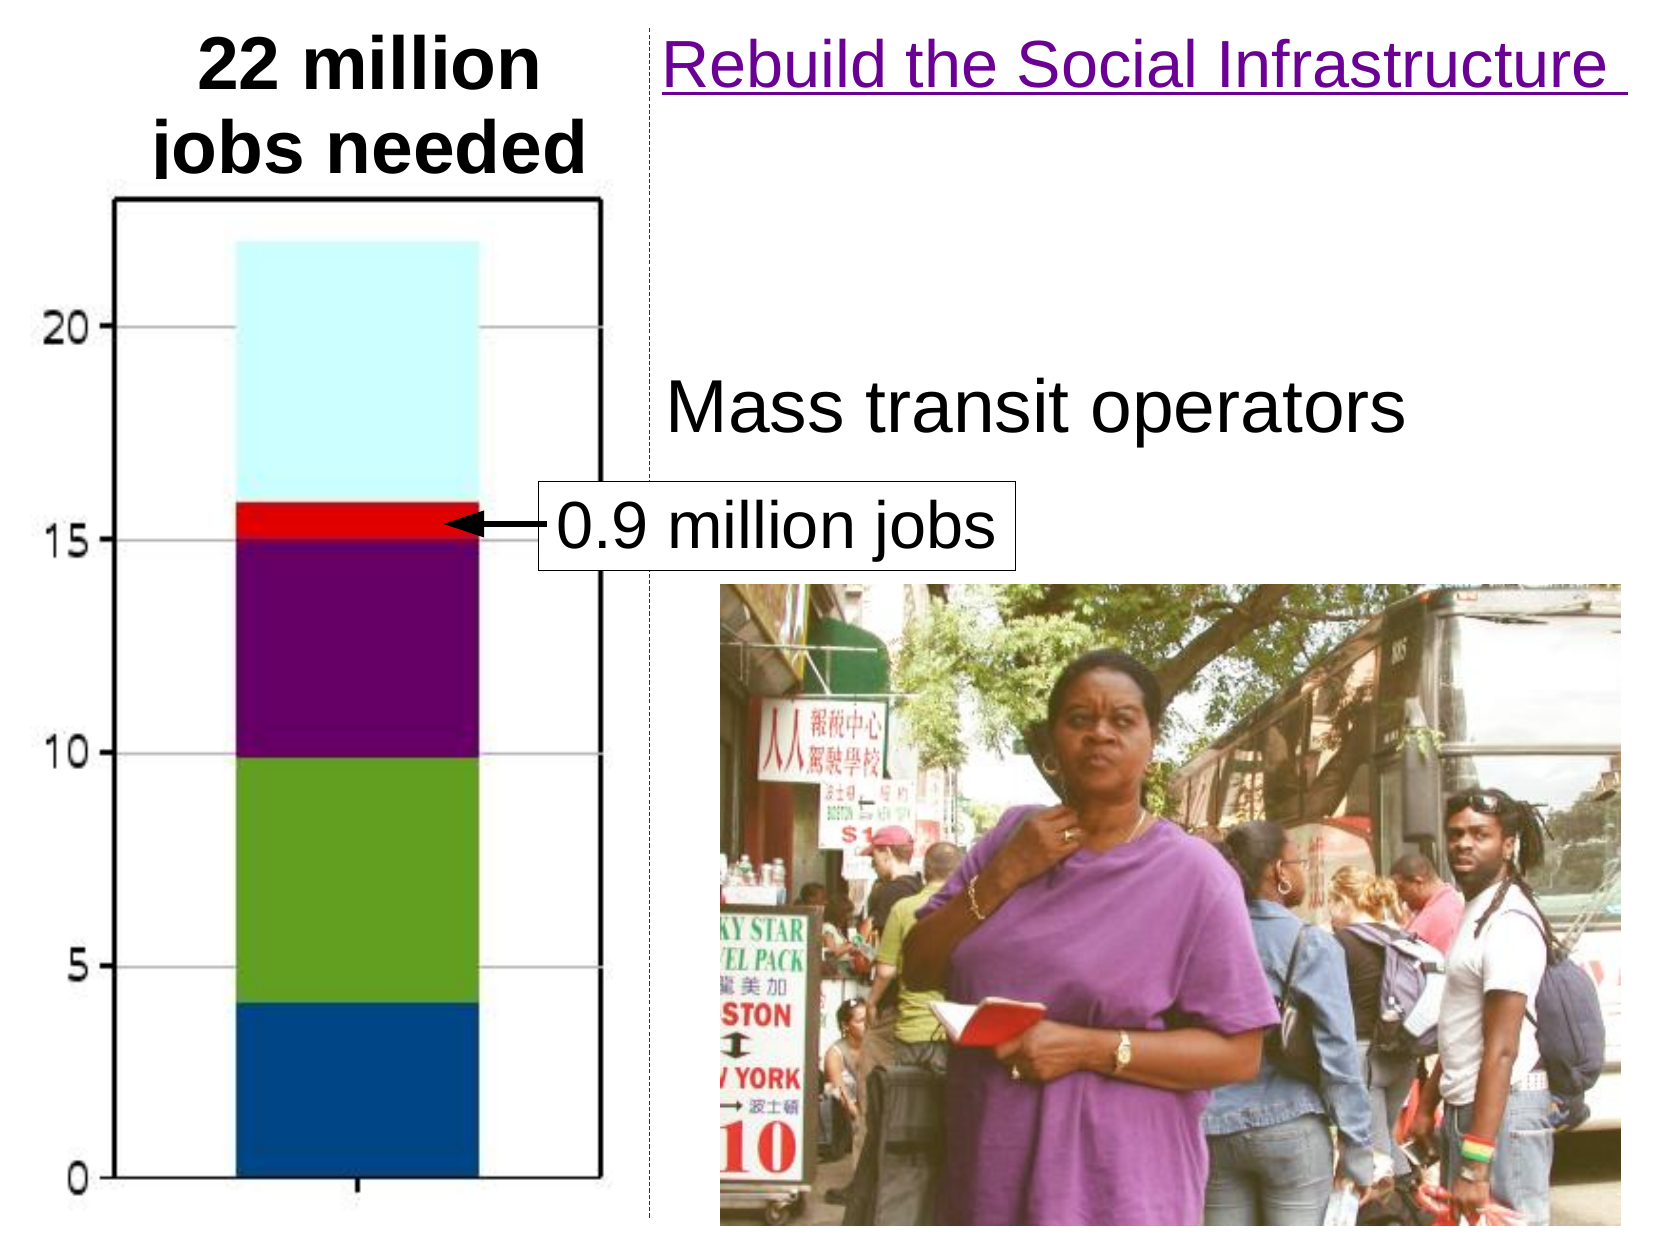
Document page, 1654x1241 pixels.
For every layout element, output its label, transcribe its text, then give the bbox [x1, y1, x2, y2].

picture [30, 179, 616, 1231]
text_box 0.9 million jobs [538, 481, 1016, 571]
text_box 22 million jobs needed [126, 13, 614, 179]
text_box Rebuild the Social Infrastructure [634, 19, 1643, 110]
text_box Mass transit operators [651, 357, 1489, 457]
picture [720, 584, 1621, 1226]
